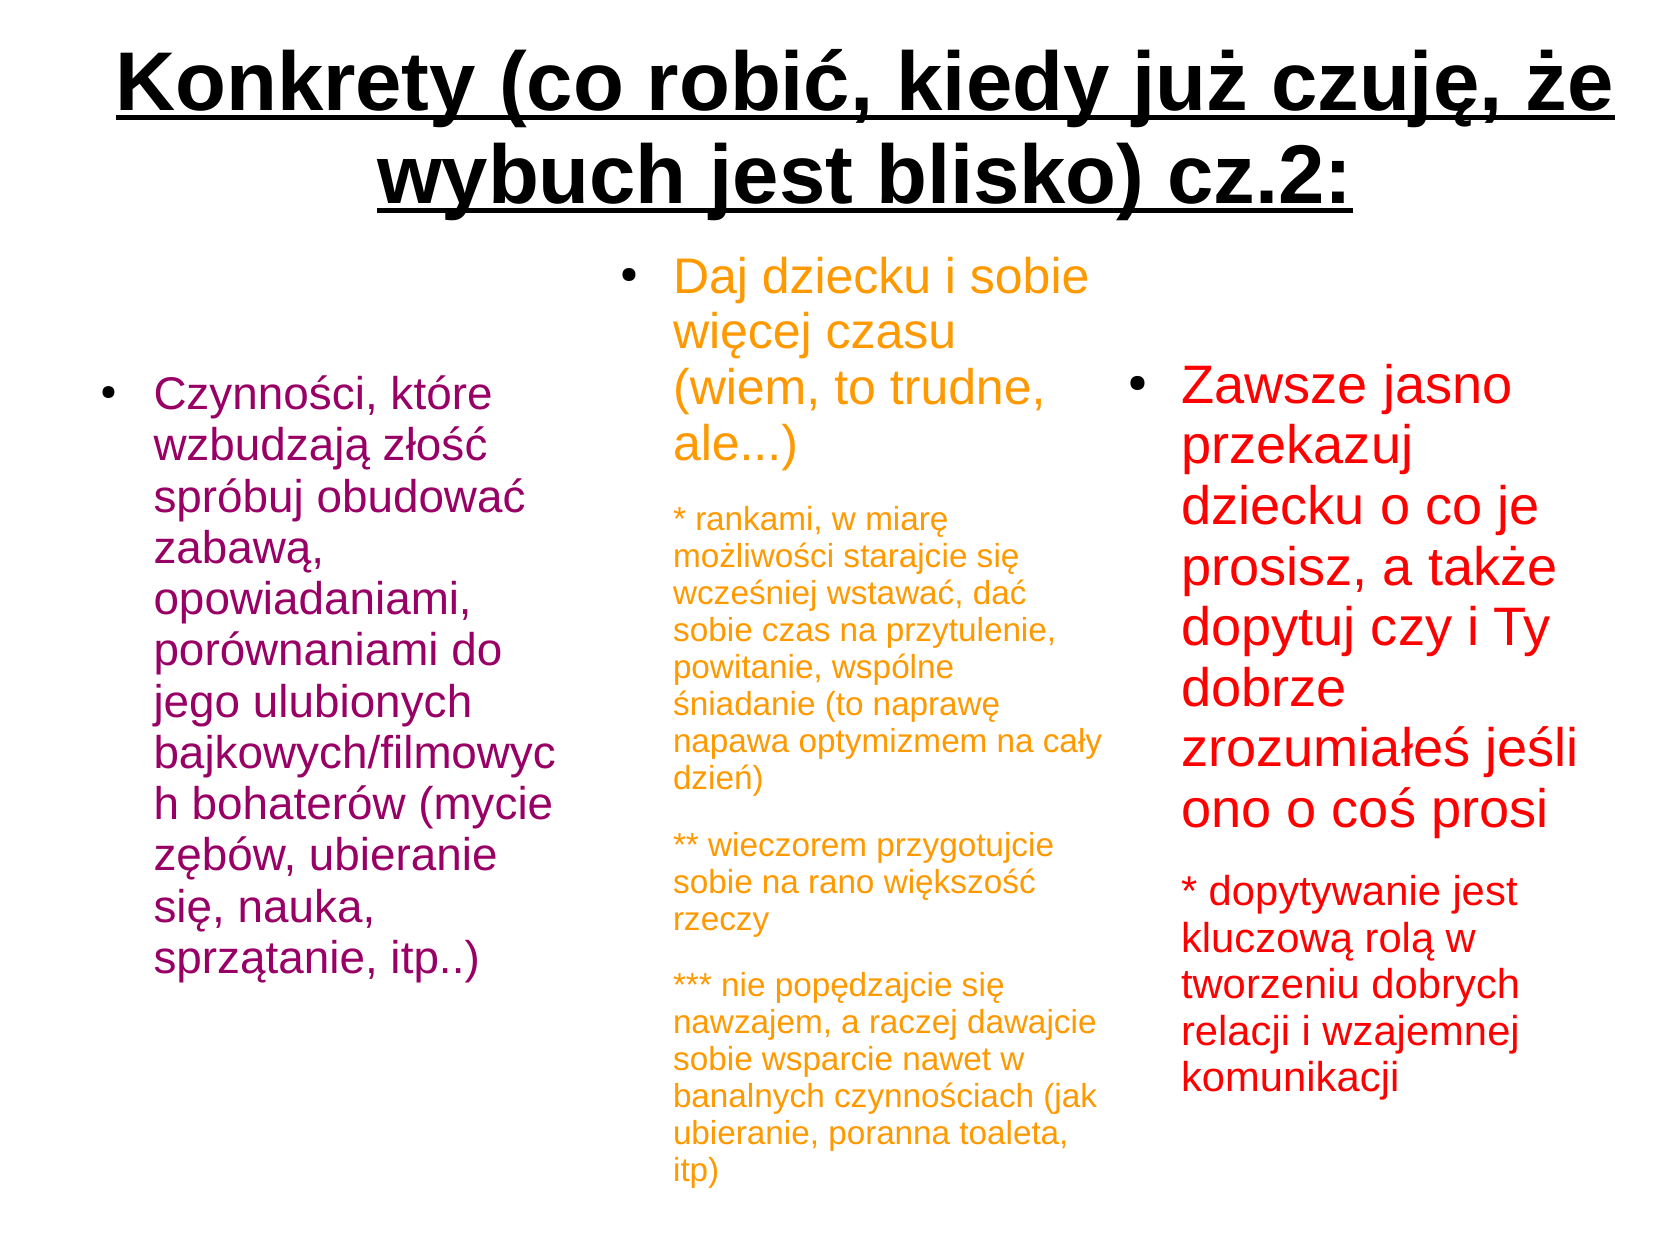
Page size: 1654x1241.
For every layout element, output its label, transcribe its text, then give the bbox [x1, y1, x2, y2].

list Daj dziecku i sobie więcej czasu (wiem, to trudne, ale...) * rankami, w miarę możliwości starajcie się wcześniej wstawać, dać sobie czas na przytulenie, powitanie, wspólne śniadanie (to naprawę napawa optymizmem na cały dzień) ** wieczorem przygotujcie sobie na rano większość rzeczy *** nie popędzajcie się nawzajem, a raczej dawajcie sobie wsparcie nawet w banalnych czynnościach (jak ubieranie, poranna toaleta, itp) [602, 247, 1106, 1193]
list Czynności, które wzbudzają złość spróbuj obudować zabawą, opowiadaniami, porównaniami do jego ulubionych bajkowych/filmowych bohaterów (mycie zębów, ubieranie się, nauka, sprzątanie, itp..) [82, 367, 562, 981]
text_box Konkrety (co robić, kiedy już czuję, że wybuch jest blisko) cz.2: [100, 35, 1630, 222]
list Zawsze jasno przekazuj dziecku o co je prosisz, a także dopytuj czy i Ty dobrze zrozumiałeś jeśli ono o coś prosi * dopytywanie jest kluczową rolą w tworzeniu dobrych relacji i wzajemnej komunikacji [1110, 354, 1607, 1134]
